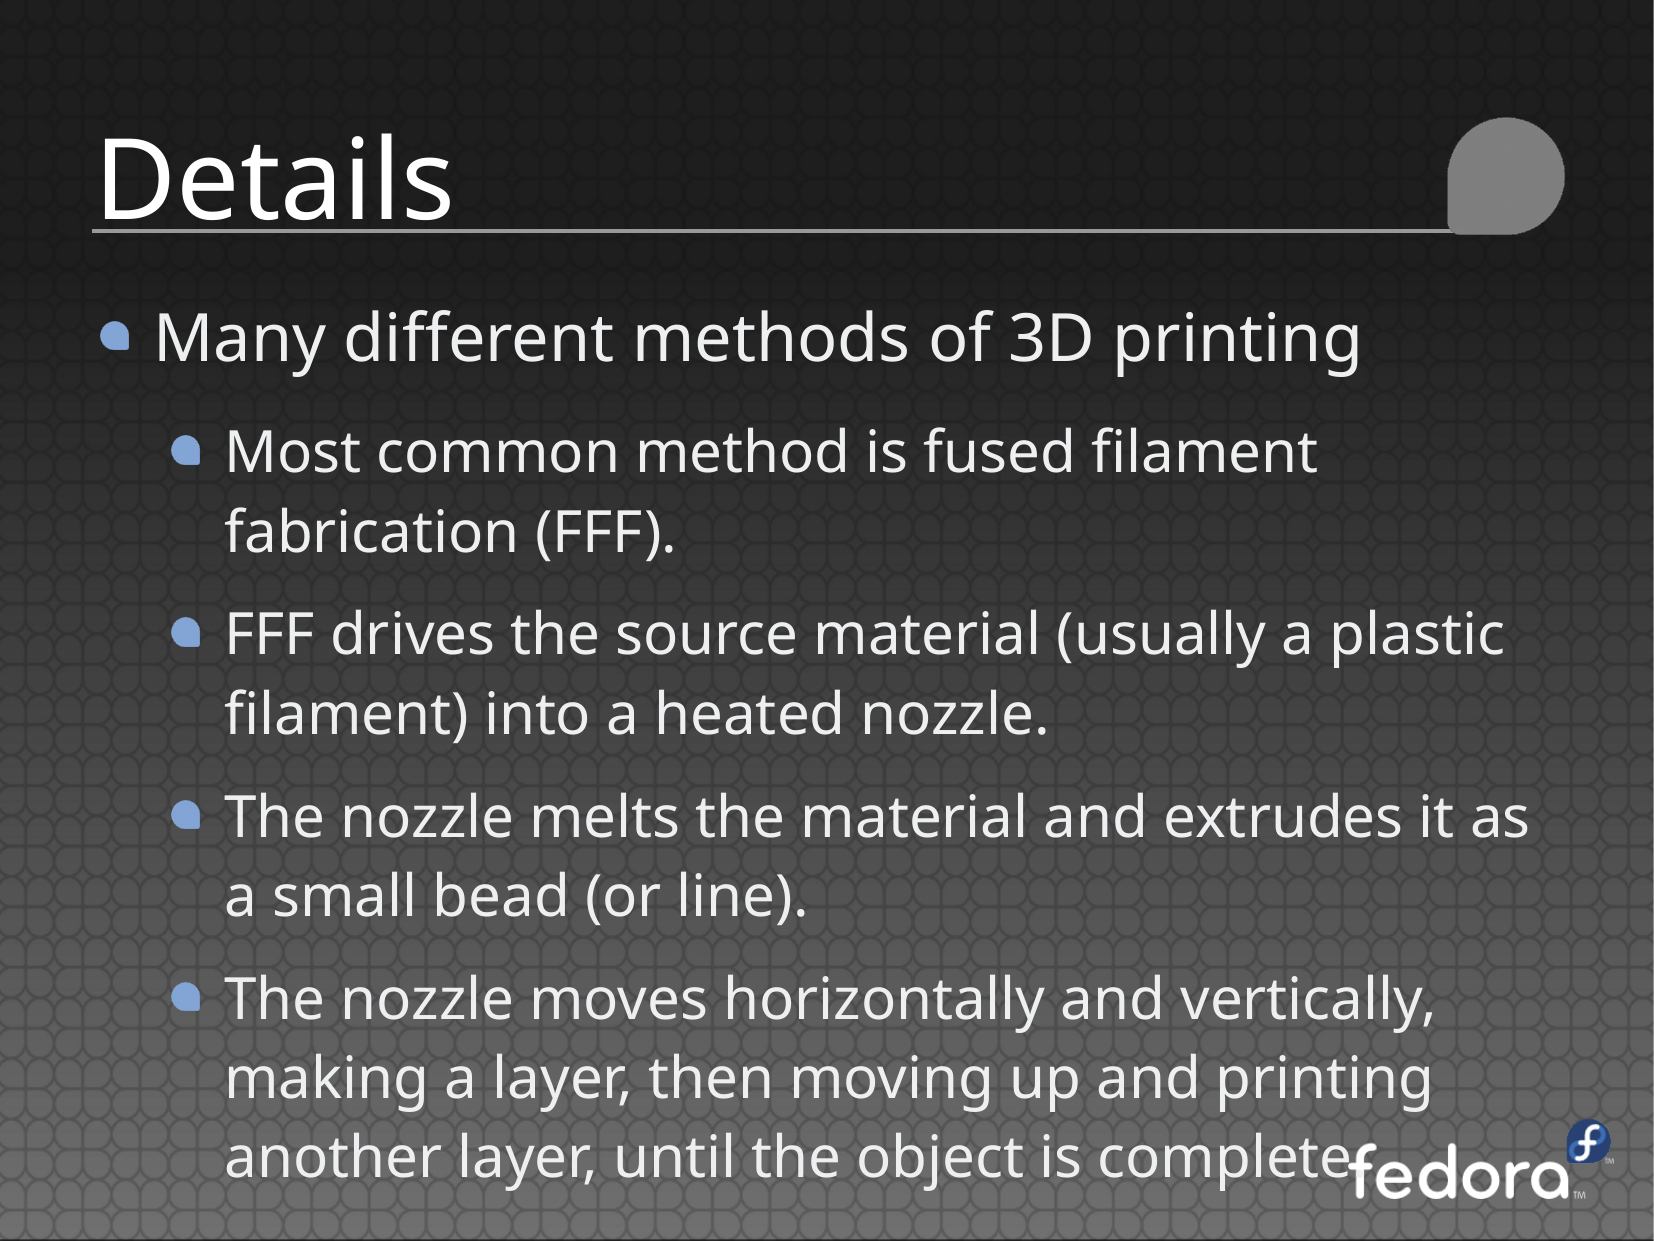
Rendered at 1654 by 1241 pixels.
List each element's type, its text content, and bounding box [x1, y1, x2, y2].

list Many different methods of 3D printing Most common method is fused filament fabrication (FFF). FFF drives the source material (usually a plastic filament) into a heated nozzle. The nozzle melts the material and extrudes it as a small bead (or line). The nozzle moves horizontally and vertically, making a layer, then moving up and printing another layer, until the object is complete. [82, 290, 1571, 1094]
title Details [94, 100, 1426, 251]
picture [0, 0, 1654, 1241]
